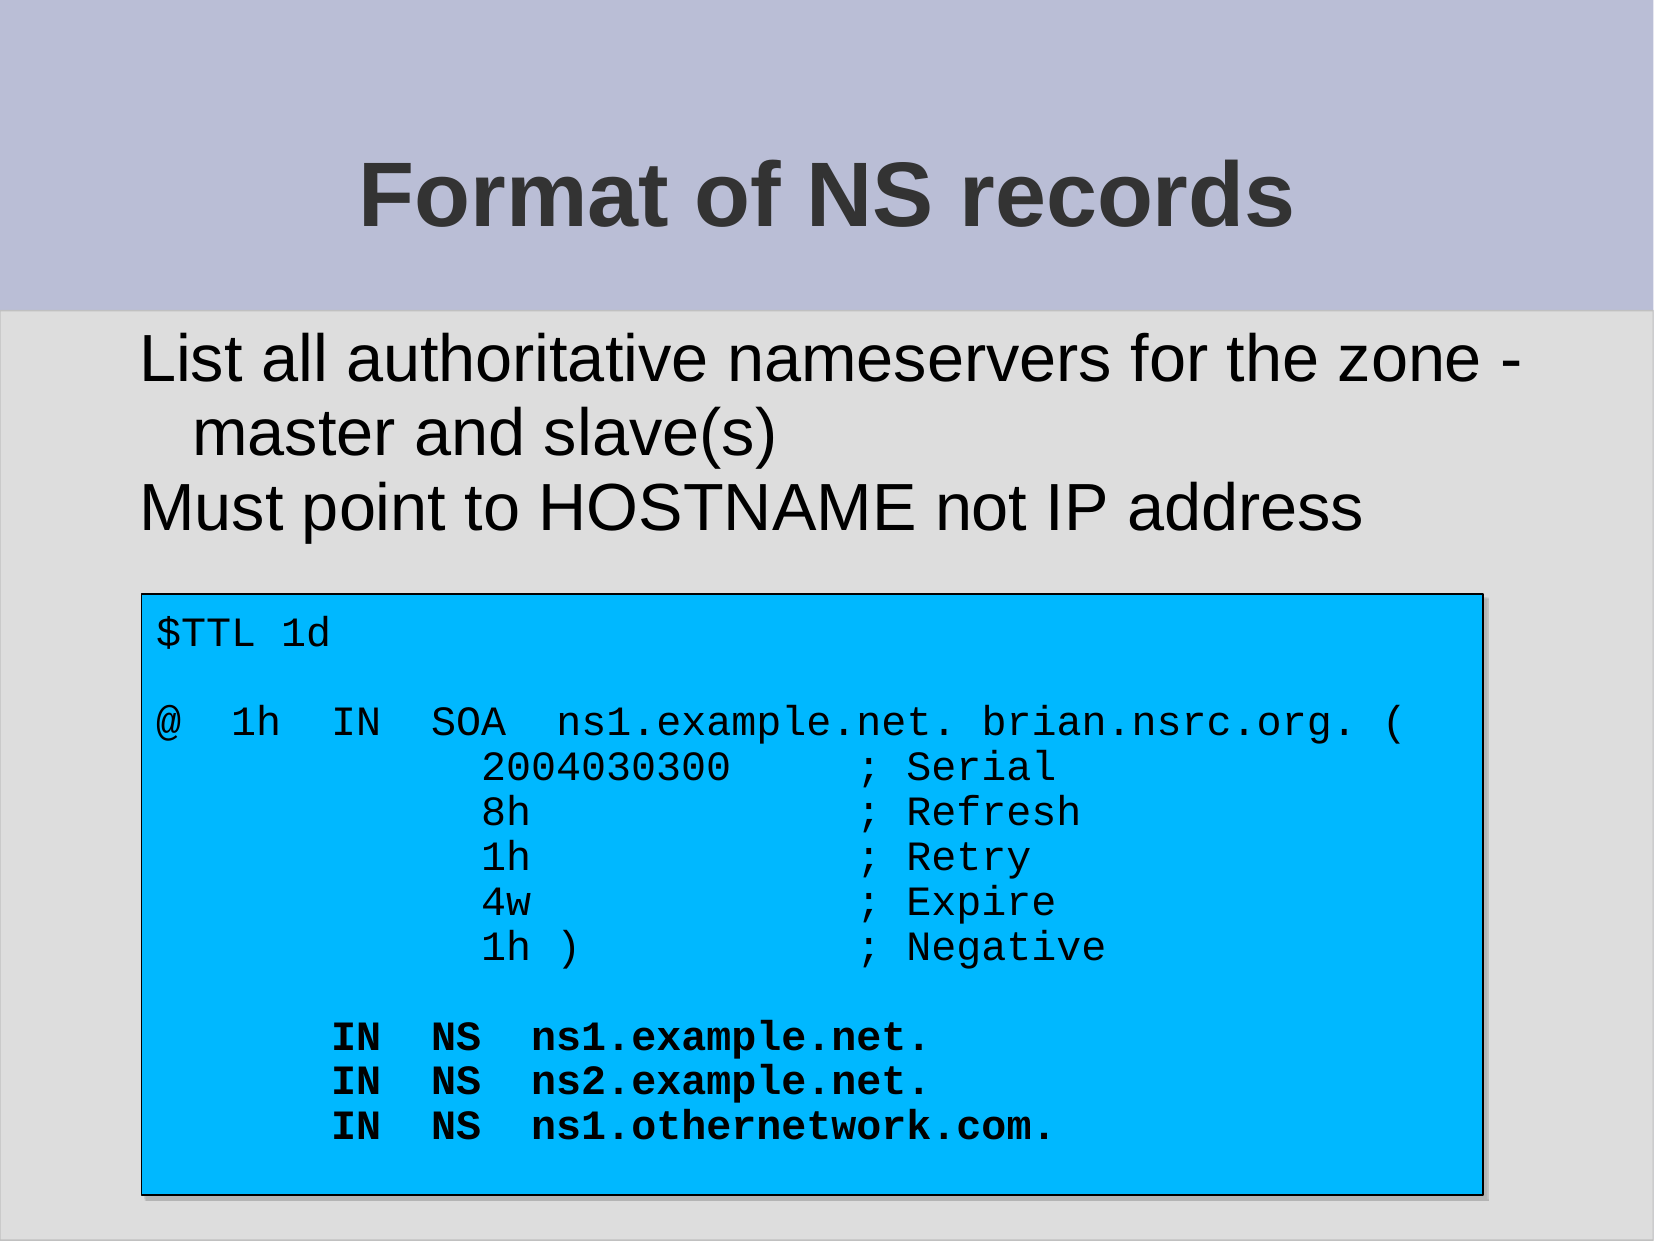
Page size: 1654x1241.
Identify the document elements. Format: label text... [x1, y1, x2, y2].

list List all authoritative nameservers for the zone - master and slave(s) Must point to HOSTNAME not IP address [121, 316, 1561, 1127]
title Format of NS records [121, 91, 1534, 299]
text_box $TTL 1d @ 1h IN SOA ns1.example.net. brian.nsrc.org. ( 2004030300 ; Serial 8h ; Refresh 1h ; Retry 4w ; Expire 1h ) ; Negative IN NS ns1.example.net. IN NS ns2.example.net. IN NS ns1.othernetwork.com. [141, 594, 1484, 1196]
